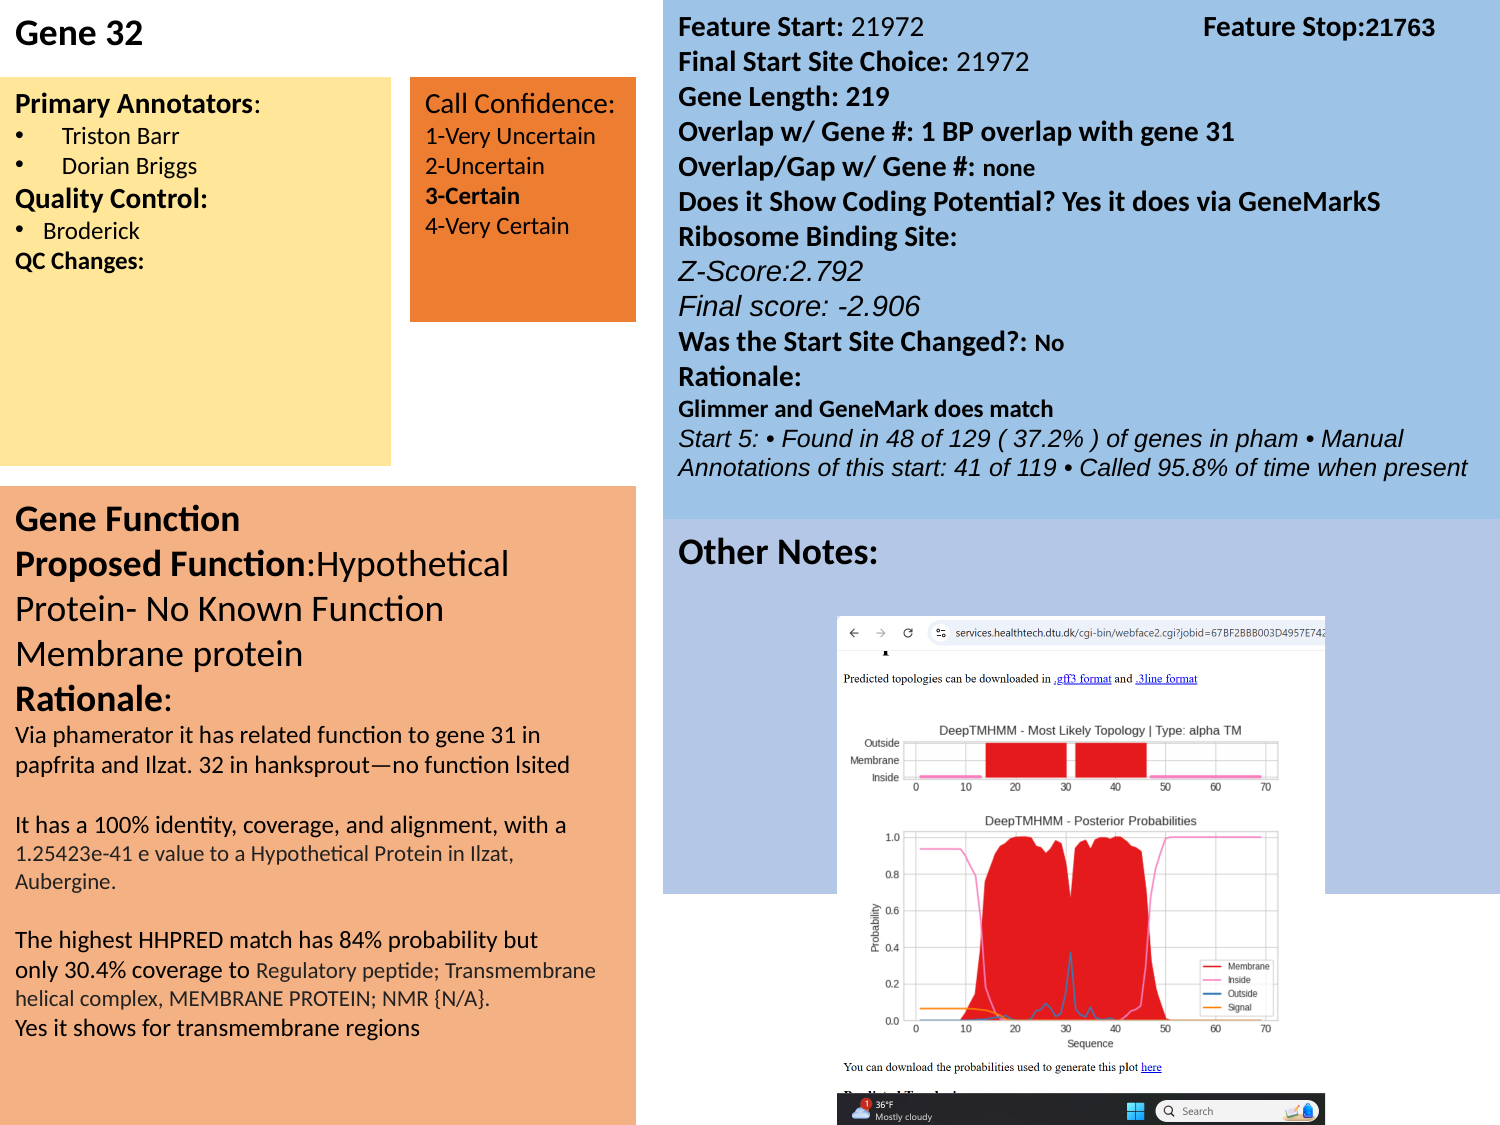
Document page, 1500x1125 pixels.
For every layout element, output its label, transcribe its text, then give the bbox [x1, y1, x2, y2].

text_box Gene 32 [0, 0, 160, 61]
text_box Feature Start: 21972 Feature Stop:21763 Final Start Site Choice: 21972 Gene Length: 219 Overlap w/ Gene #: 1 BP overlap with gene 31 Overlap/Gap w/ Gene #: none Does it Show Coding Potential? Yes it does via GeneMarkS Ribosome Binding Site: Z-Score:2.792 Final score: -2.906 Was the Start Site Changed?: No Rationale: Glimmer and GeneMark does match Start 5: • Found in 48 of 129 ( 37.2% ) of genes in pham • Manual Annotations of this start: 41 of 119 • Called 95.8% of time when present [663, 0, 1500, 519]
text_box Primary Annotators: Triston Barr Dorian Briggs Quality Control: Broderick QC Changes: [0, 77, 391, 466]
text_box Call Confidence: 1-Very Uncertain 2-Uncertain 3-Certain 4-Very Certain [410, 77, 636, 322]
picture [837, 616, 1326, 1125]
text_box Other Notes: [663, 519, 1500, 894]
text_box Gene Function Proposed Function:Hypothetical Protein- No Known Function Membrane protein Rationale: Via phamerator it has related function to gene 31 in papfrita and Ilzat. 32 in hanksprout—no function lsited It has a 100% identity, coverage, and alignment, with a 1.25423e-41 e value to a Hypothetical Protein in Ilzat, Aubergine. The highest HHPRED match has 84% probability but only 30.4% coverage to Regulatory peptide; Transmembrane helical complex, MEMBRANE PROTEIN; NMR {N/A}. Yes it shows for transmembrane regions [0, 486, 636, 1125]
